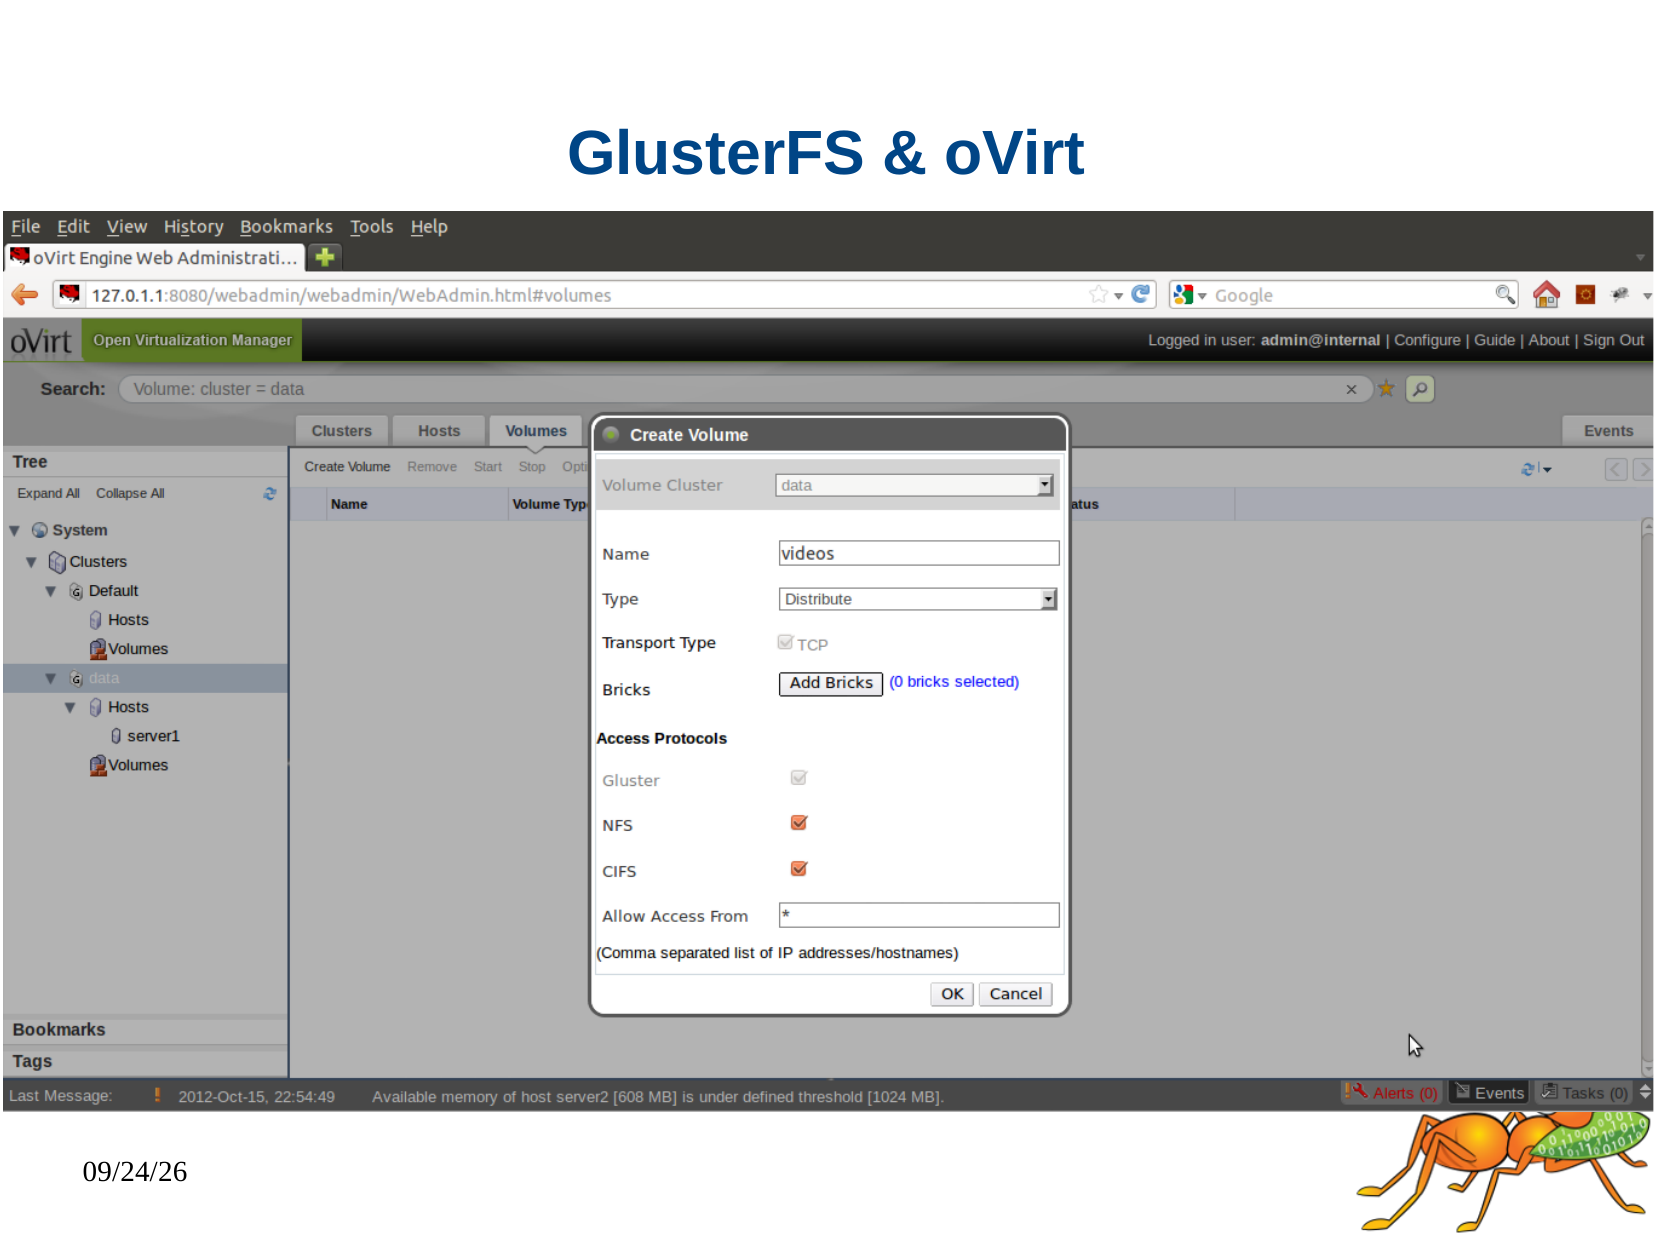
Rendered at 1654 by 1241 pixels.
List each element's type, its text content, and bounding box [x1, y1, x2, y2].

picture [3, 211, 1654, 1235]
title GlusterFS & oVirt [82, 49, 1571, 211]
